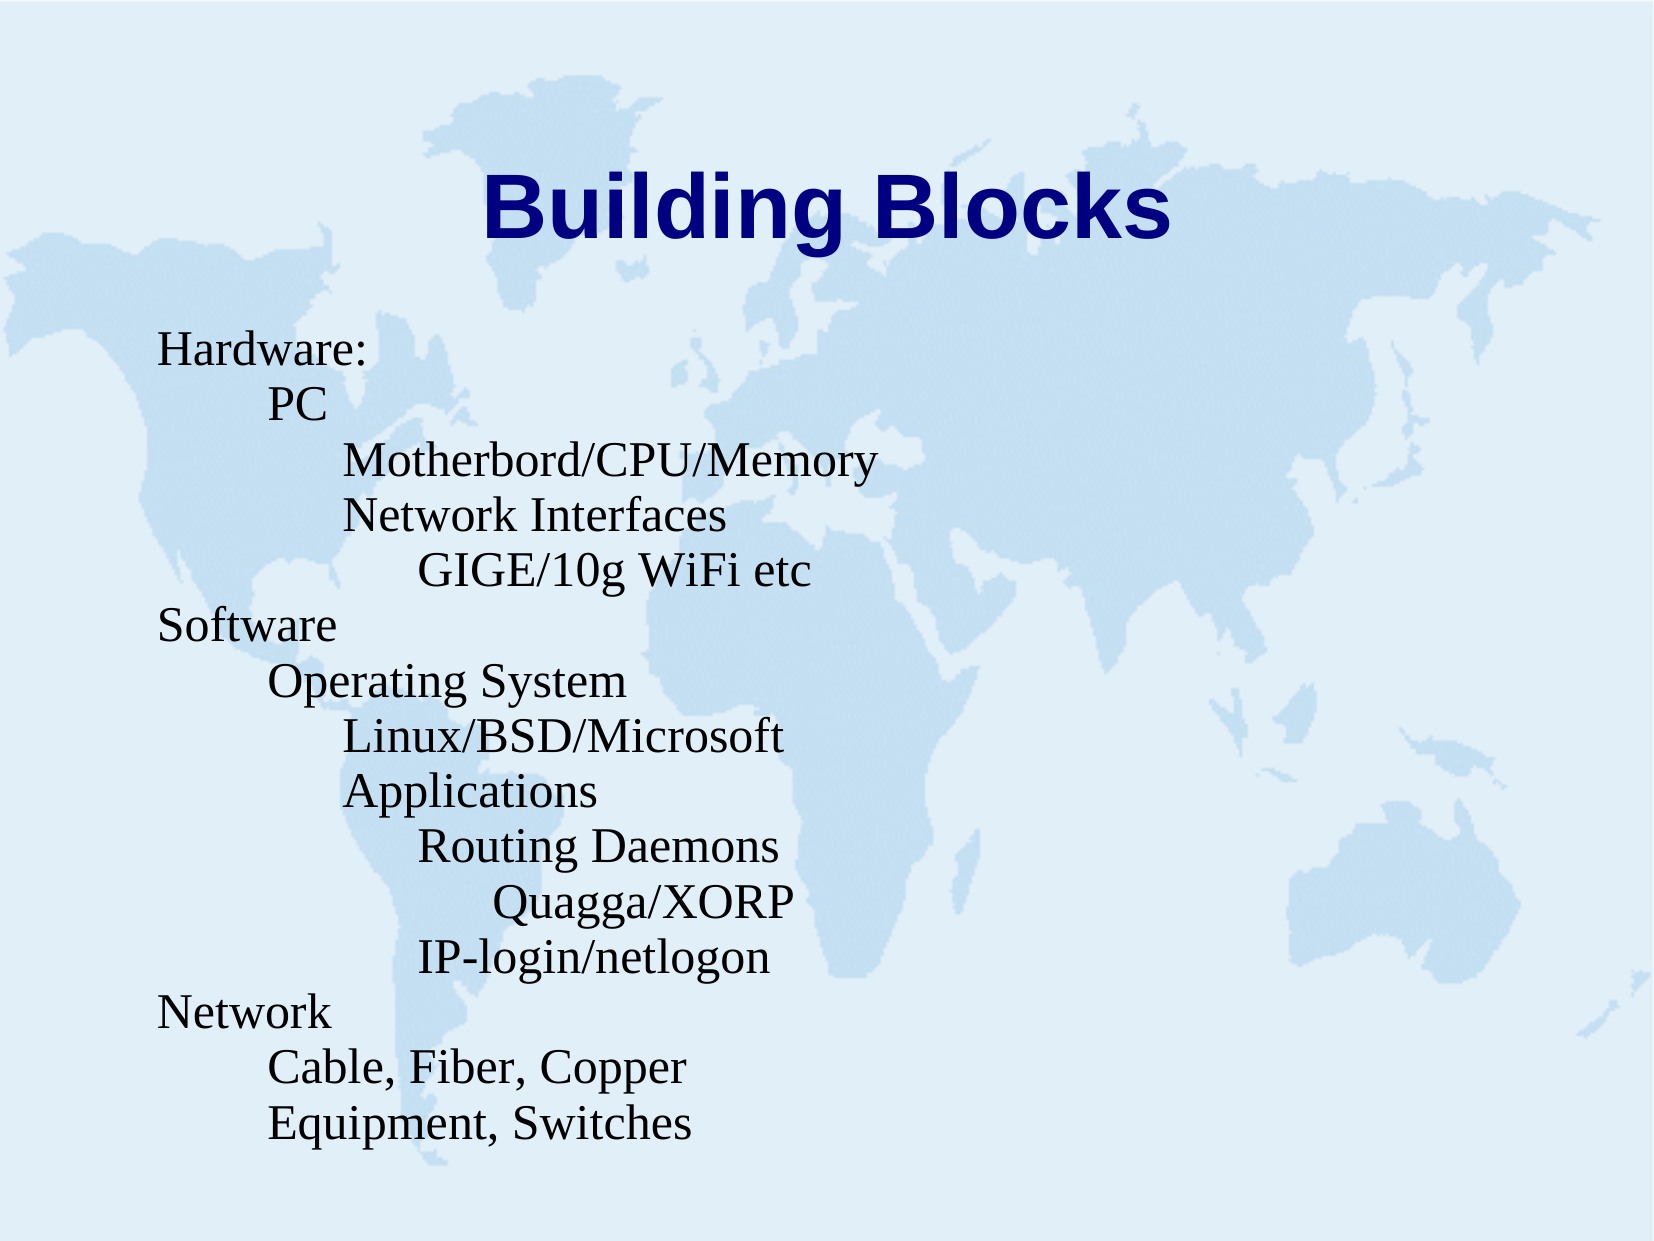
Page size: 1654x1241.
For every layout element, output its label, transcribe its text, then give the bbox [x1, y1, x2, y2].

picture [0, 0, 1654, 1241]
subtitle Hardware: PC Motherbord/CPU/Memory Network Interfaces GIGE/10g WiFi etc Software Operating System Linux/BSD/Microsoft Applications Routing Daemons Quagga/XORP IP-login/netlogon Network Cable, Fiber, Copper Equipment, Switches [121, 312, 1534, 1159]
title Building Blocks [121, 102, 1534, 311]
